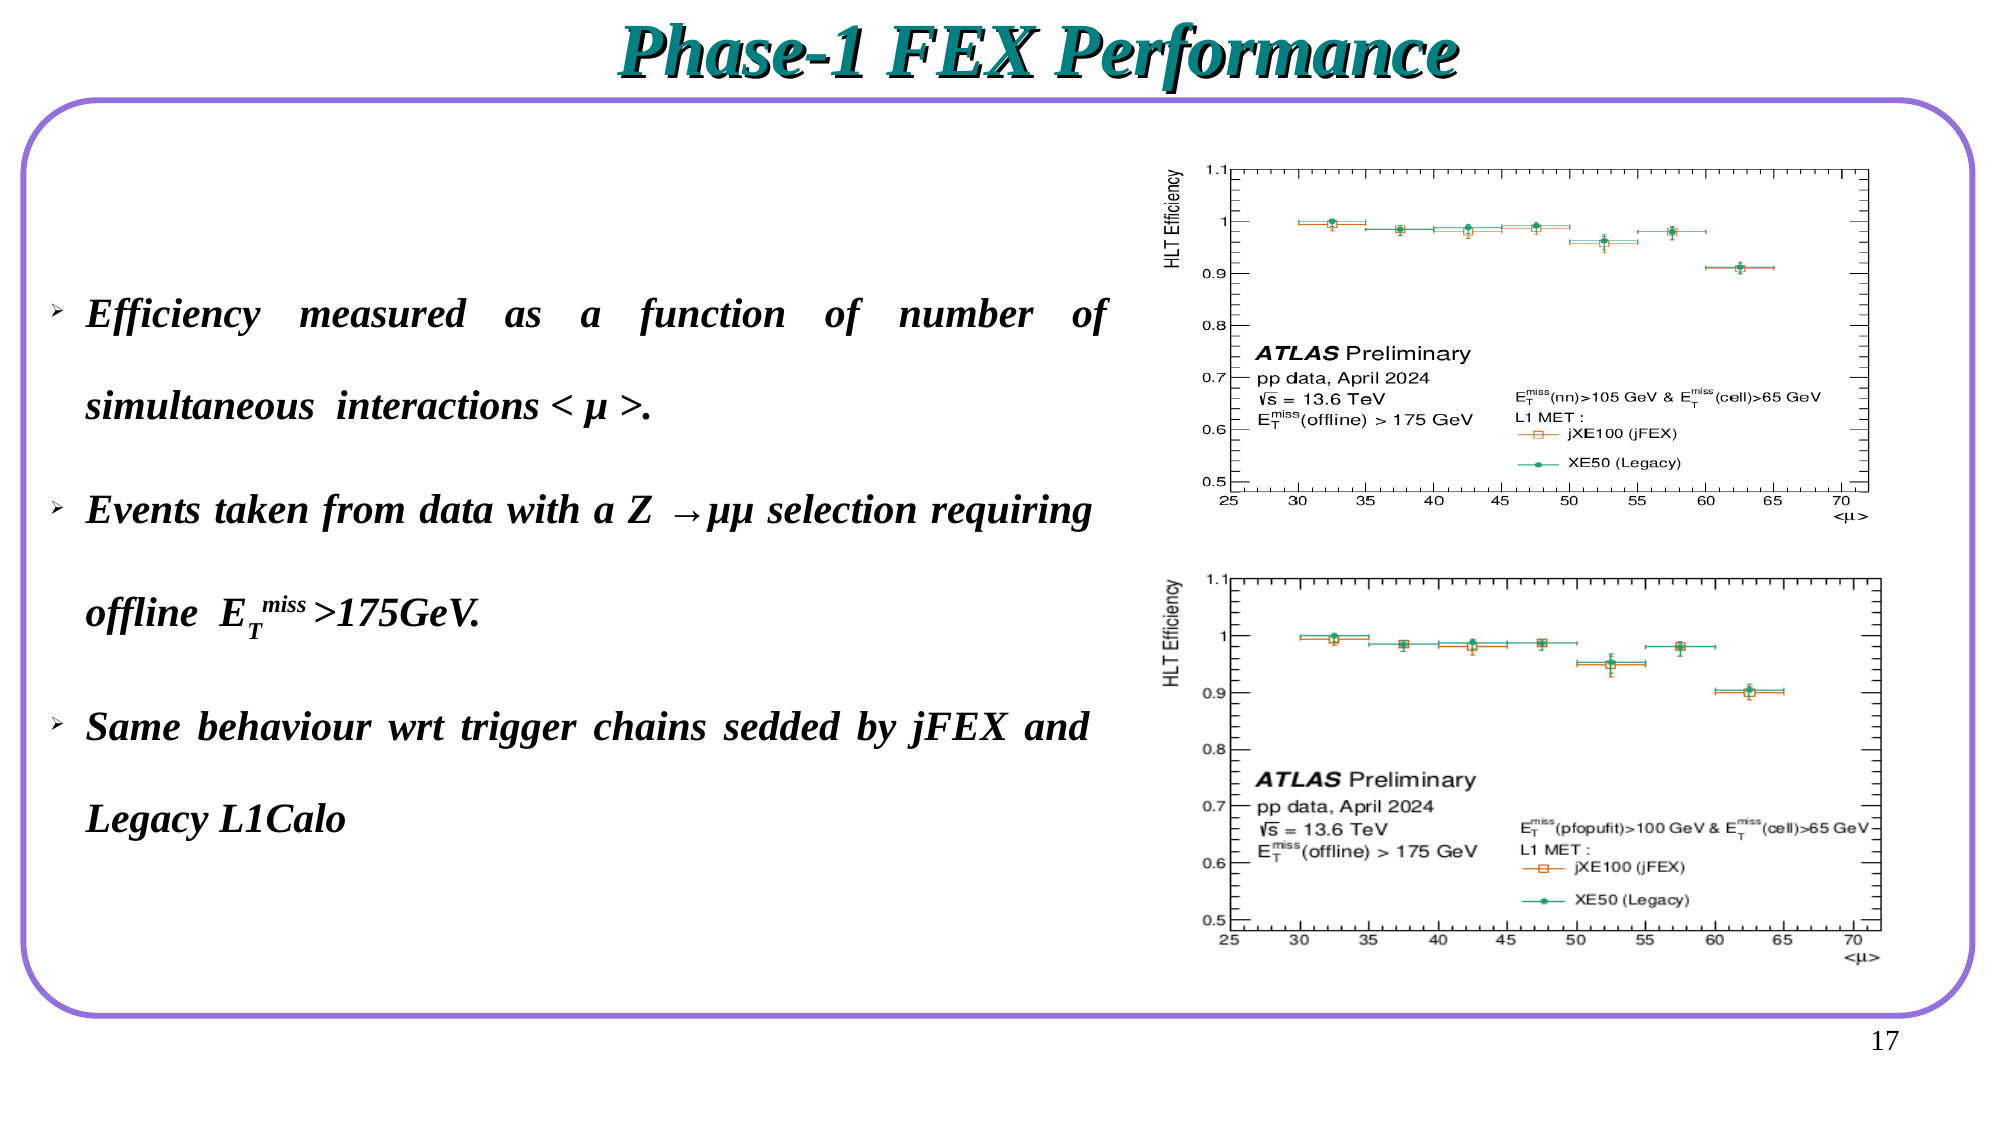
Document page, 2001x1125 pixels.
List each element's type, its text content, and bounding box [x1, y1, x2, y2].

title Phase-1 FEX Performance [566, 0, 1510, 101]
text_box Efficiency measured as a function of number of simultaneous interactions < μ >. Events taken from data with a Z →μμ selection requiring offline ETmiss >175GeV. Same behaviour wrt trigger chains sedded by jFEX and Legacy L1Calo [35, 236, 1123, 846]
picture [1151, 129, 1949, 532]
text_box [23, 100, 1973, 1016]
picture [1151, 555, 1914, 969]
